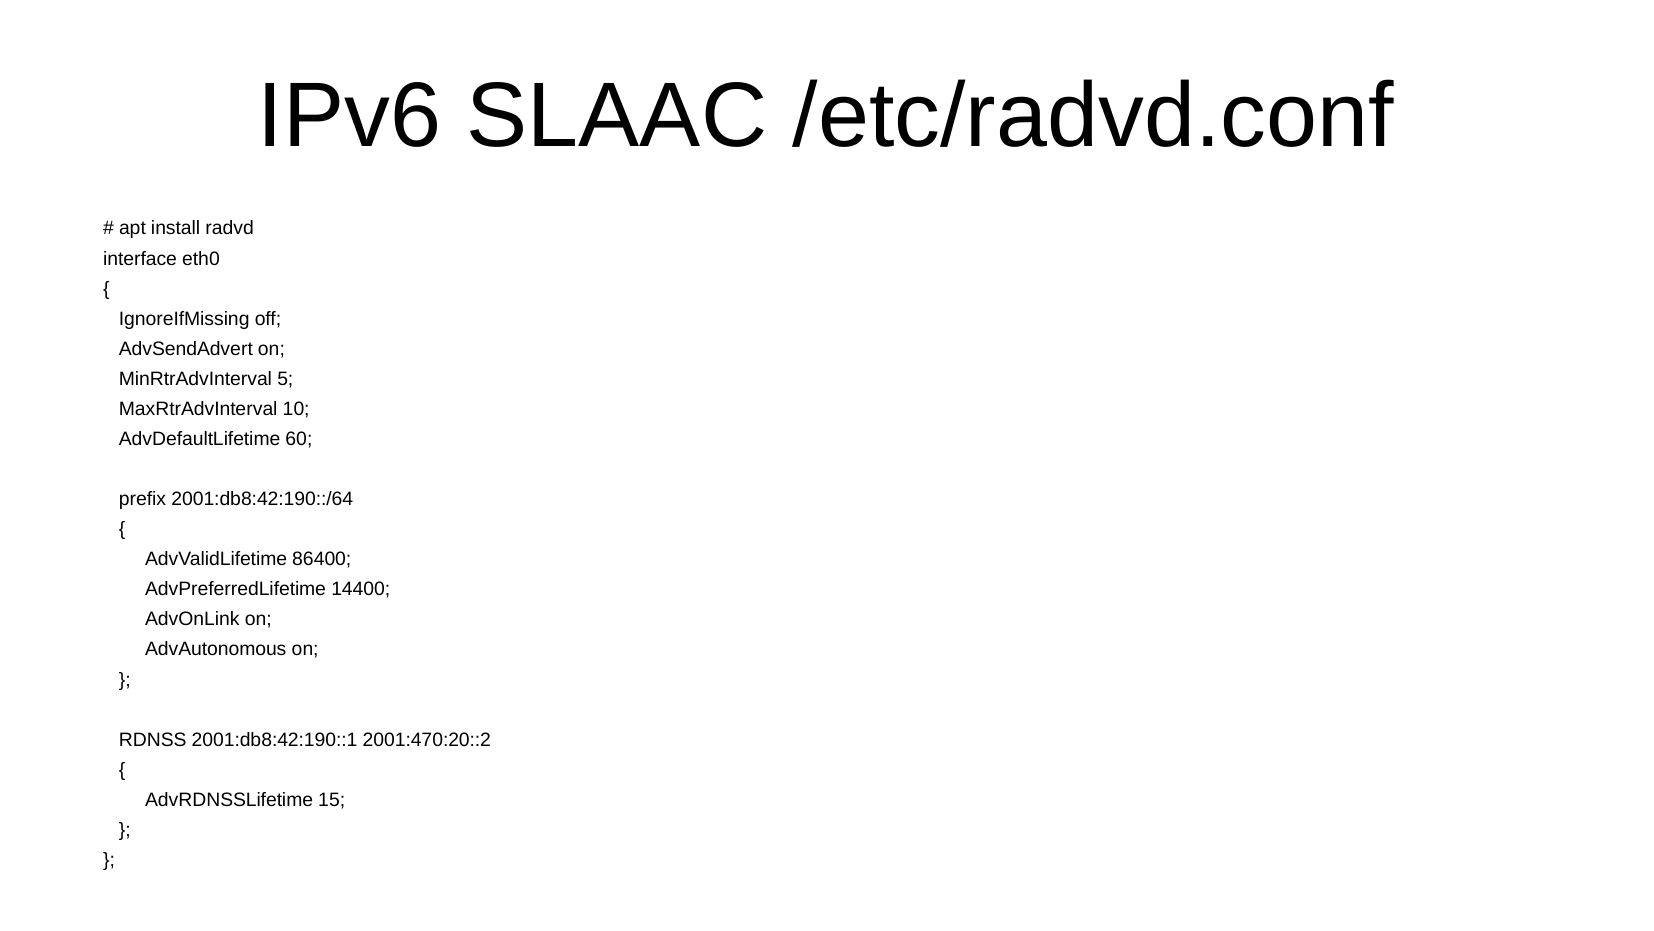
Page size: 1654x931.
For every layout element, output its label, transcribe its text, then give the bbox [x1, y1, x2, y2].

title IPv6 SLAAC /etc/radvd.conf [82, 37, 1571, 193]
list # apt install radvd interface eth0 { IgnoreIfMissing off; AdvSendAdvert on; MinRtrAdvInterval 5; MaxRtrAdvInterval 10; AdvDefaultLifetime 60; prefix 2001:db8:42:190::/64 { AdvValidLifetime 86400; AdvPreferredLifetime 14400; AdvOnLink on; AdvAutonomous on; }; RDNSS 2001:db8:42:190::1 2001:470:20::2 { AdvRDNSSLifetime 15; }; }; [82, 217, 1571, 886]
